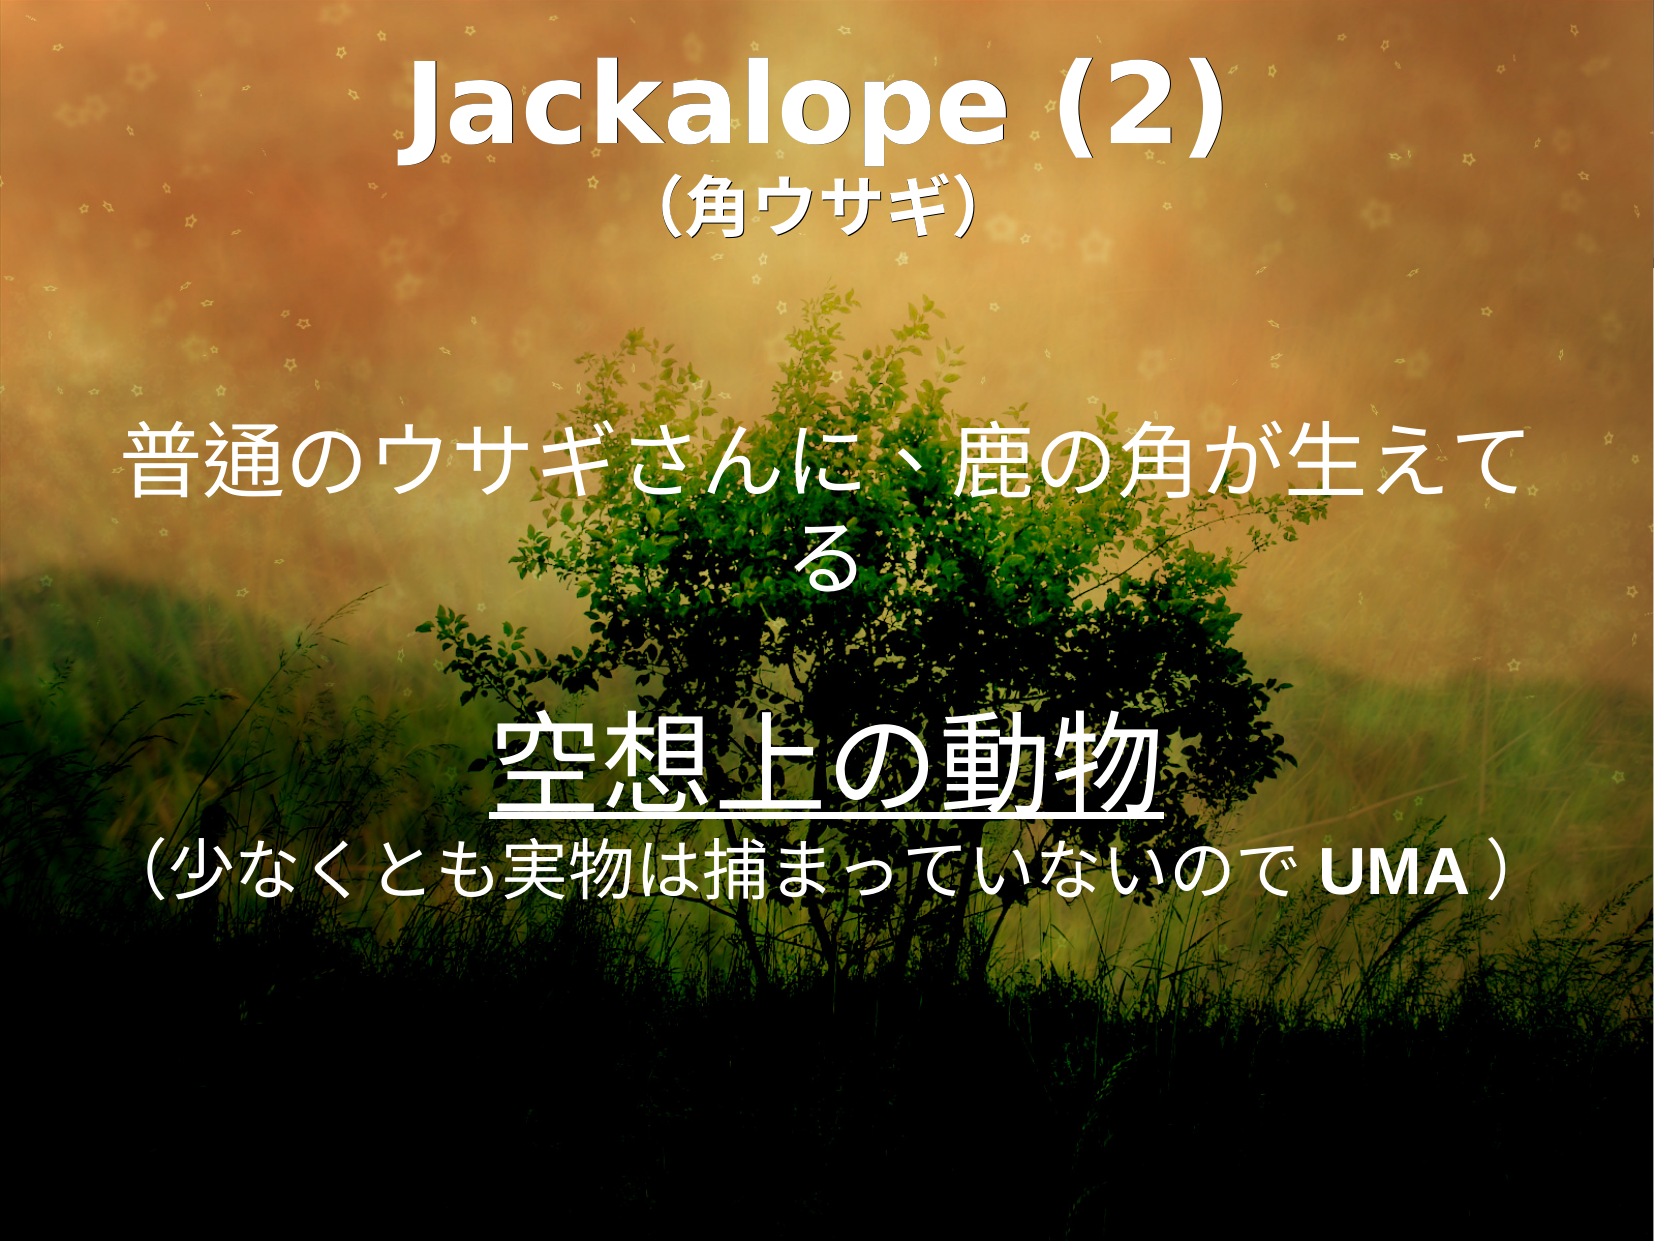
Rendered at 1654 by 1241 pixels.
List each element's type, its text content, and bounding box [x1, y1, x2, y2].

subtitle 普通のウサギさんに、鹿の角が生えてる 空想上の動物 （少なくとも実物は捕まっていないのでUMA） [82, 290, 1571, 1109]
text_box Jackalope (2) （角ウサギ） [383, 31, 1254, 255]
picture [0, 0, 1654, 1241]
